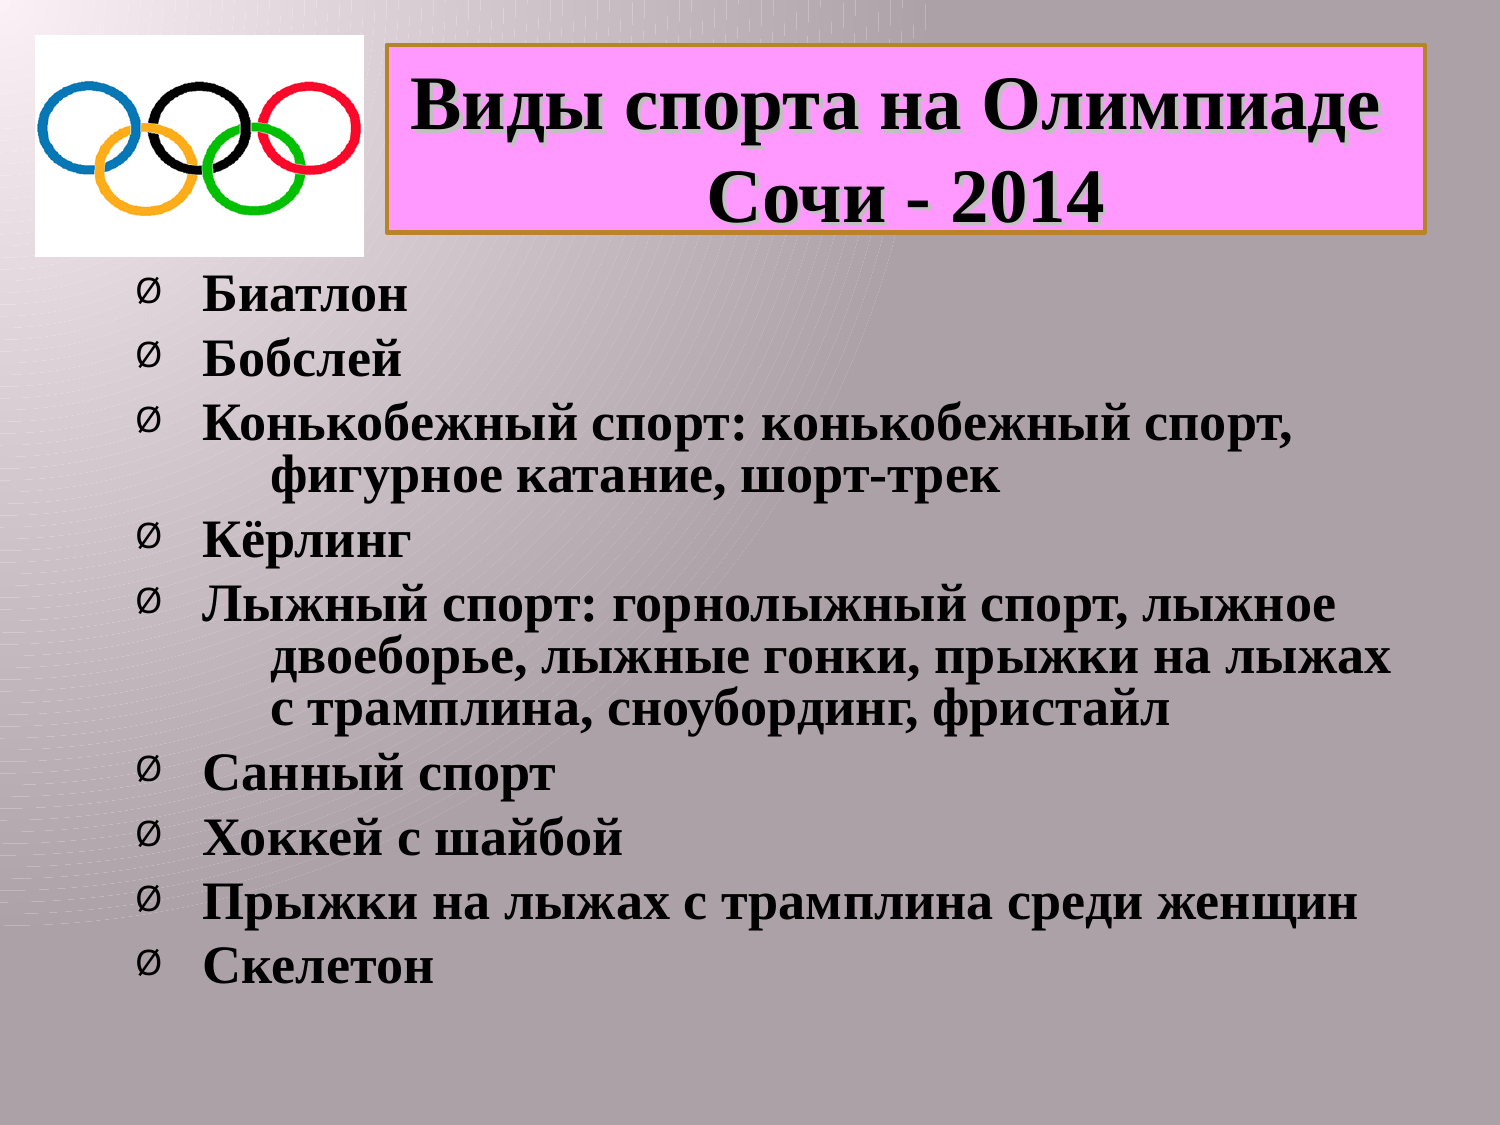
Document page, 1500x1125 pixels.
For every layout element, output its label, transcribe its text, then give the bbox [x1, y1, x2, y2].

title Виды спорта на Олимпиаде Сочи - 2014 [386, 45, 1426, 233]
list Биатлон Бобслей Конькобежный спорт: конькобежный спорт, фигурное катание, шорт-трек Кёрлинг Лыжный спорт: горнолыжный спорт, лыжное двоеборье, лыжные гонки, прыжки на лыжах с трамплина, сноубординг, фристайл Санный спорт Хоккей с шайбой Прыжки на лыжах с трамплина среди женщин Скелетон [75, 262, 1430, 1036]
picture [35, 35, 364, 257]
